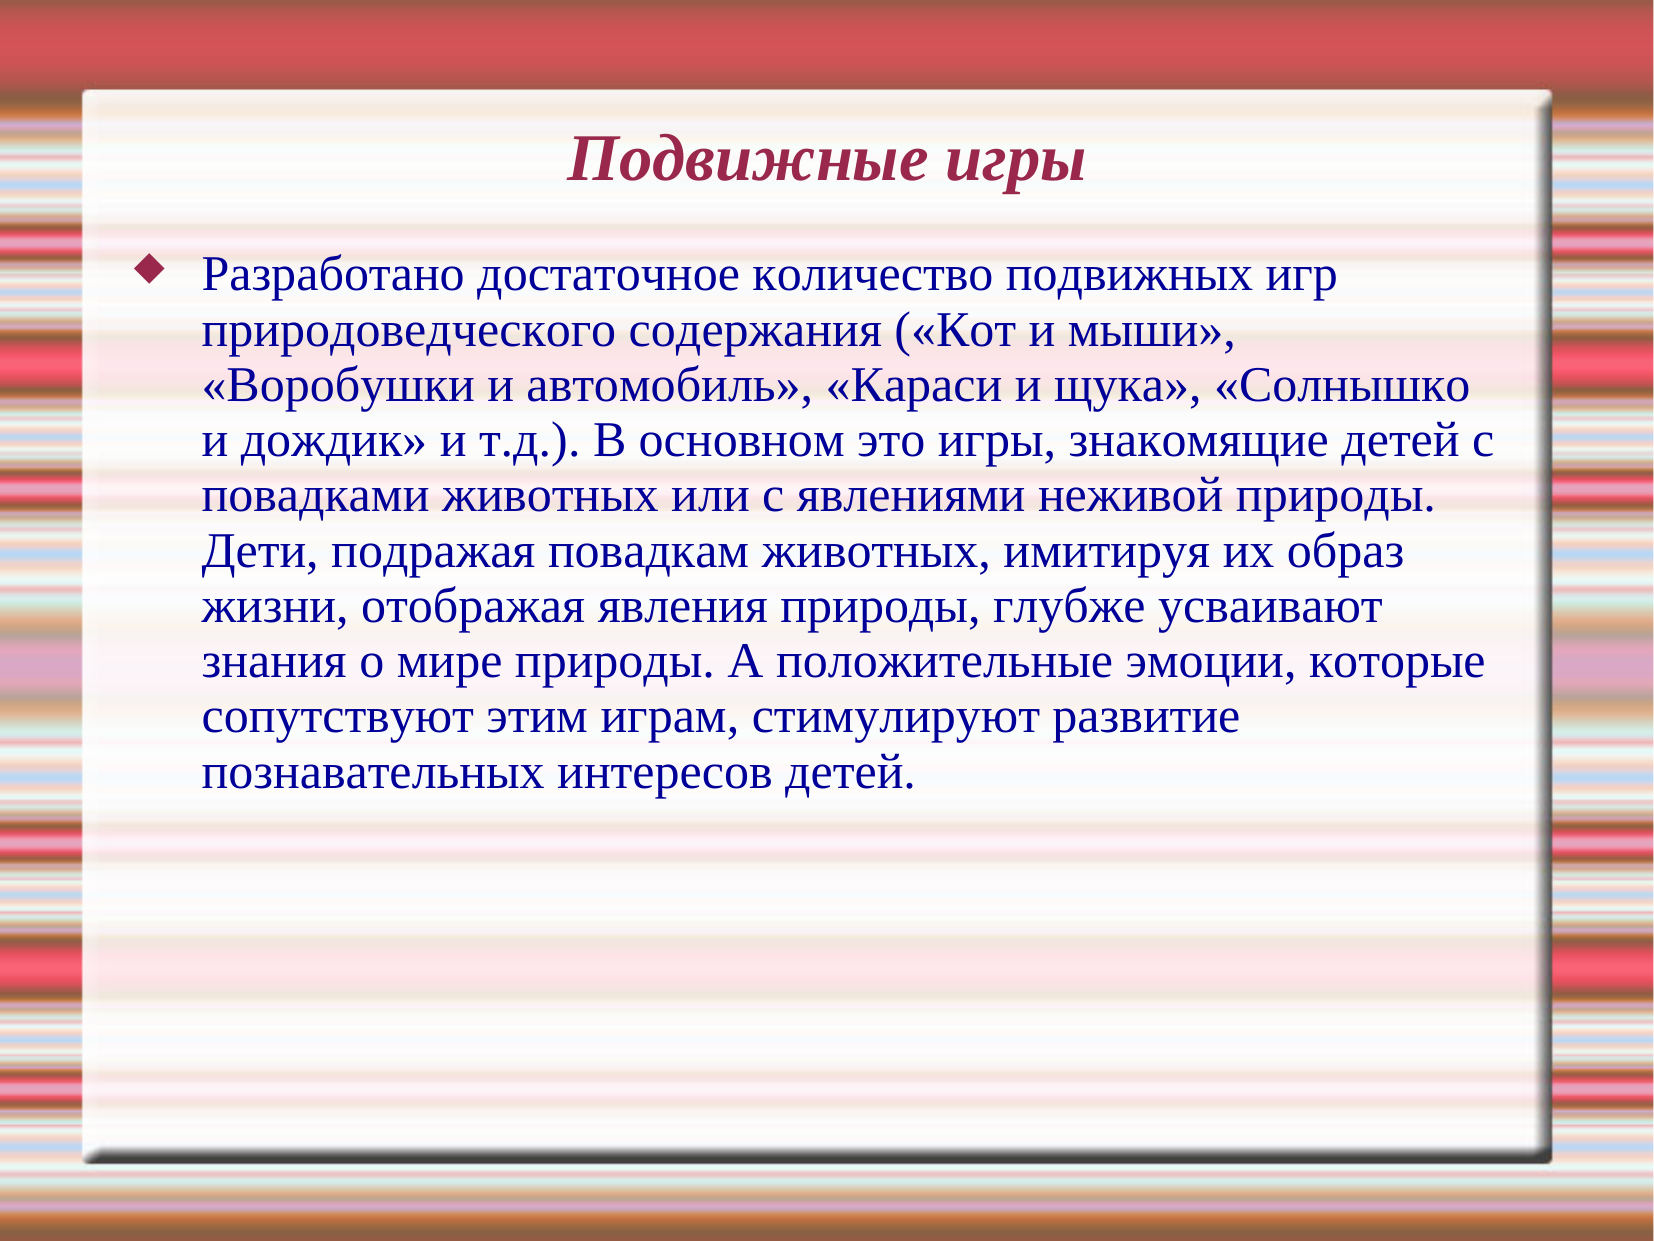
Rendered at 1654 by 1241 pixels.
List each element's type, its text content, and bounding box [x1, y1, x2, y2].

title Подвижные игры [121, 114, 1534, 201]
list Разработано достаточное количество подвижных игр природоведческого содержания («Кот и мыши», «Воробушки и автомобиль», «Караси и щука», «Солнышко и дождик» и т.д.). В основном это игры, знакомящие детей с повадками животных или с явлениями неживой природы. Дети, подражая повадкам животных, имитируя их образ жизни, отображая явления природы, глубже усваивают знания о мире природы. А положительные эмоции, которые сопутствуют этим играм, стимулируют развитие познавательных интересов детей. [119, 246, 1501, 1028]
picture [0, 0, 1654, 1241]
